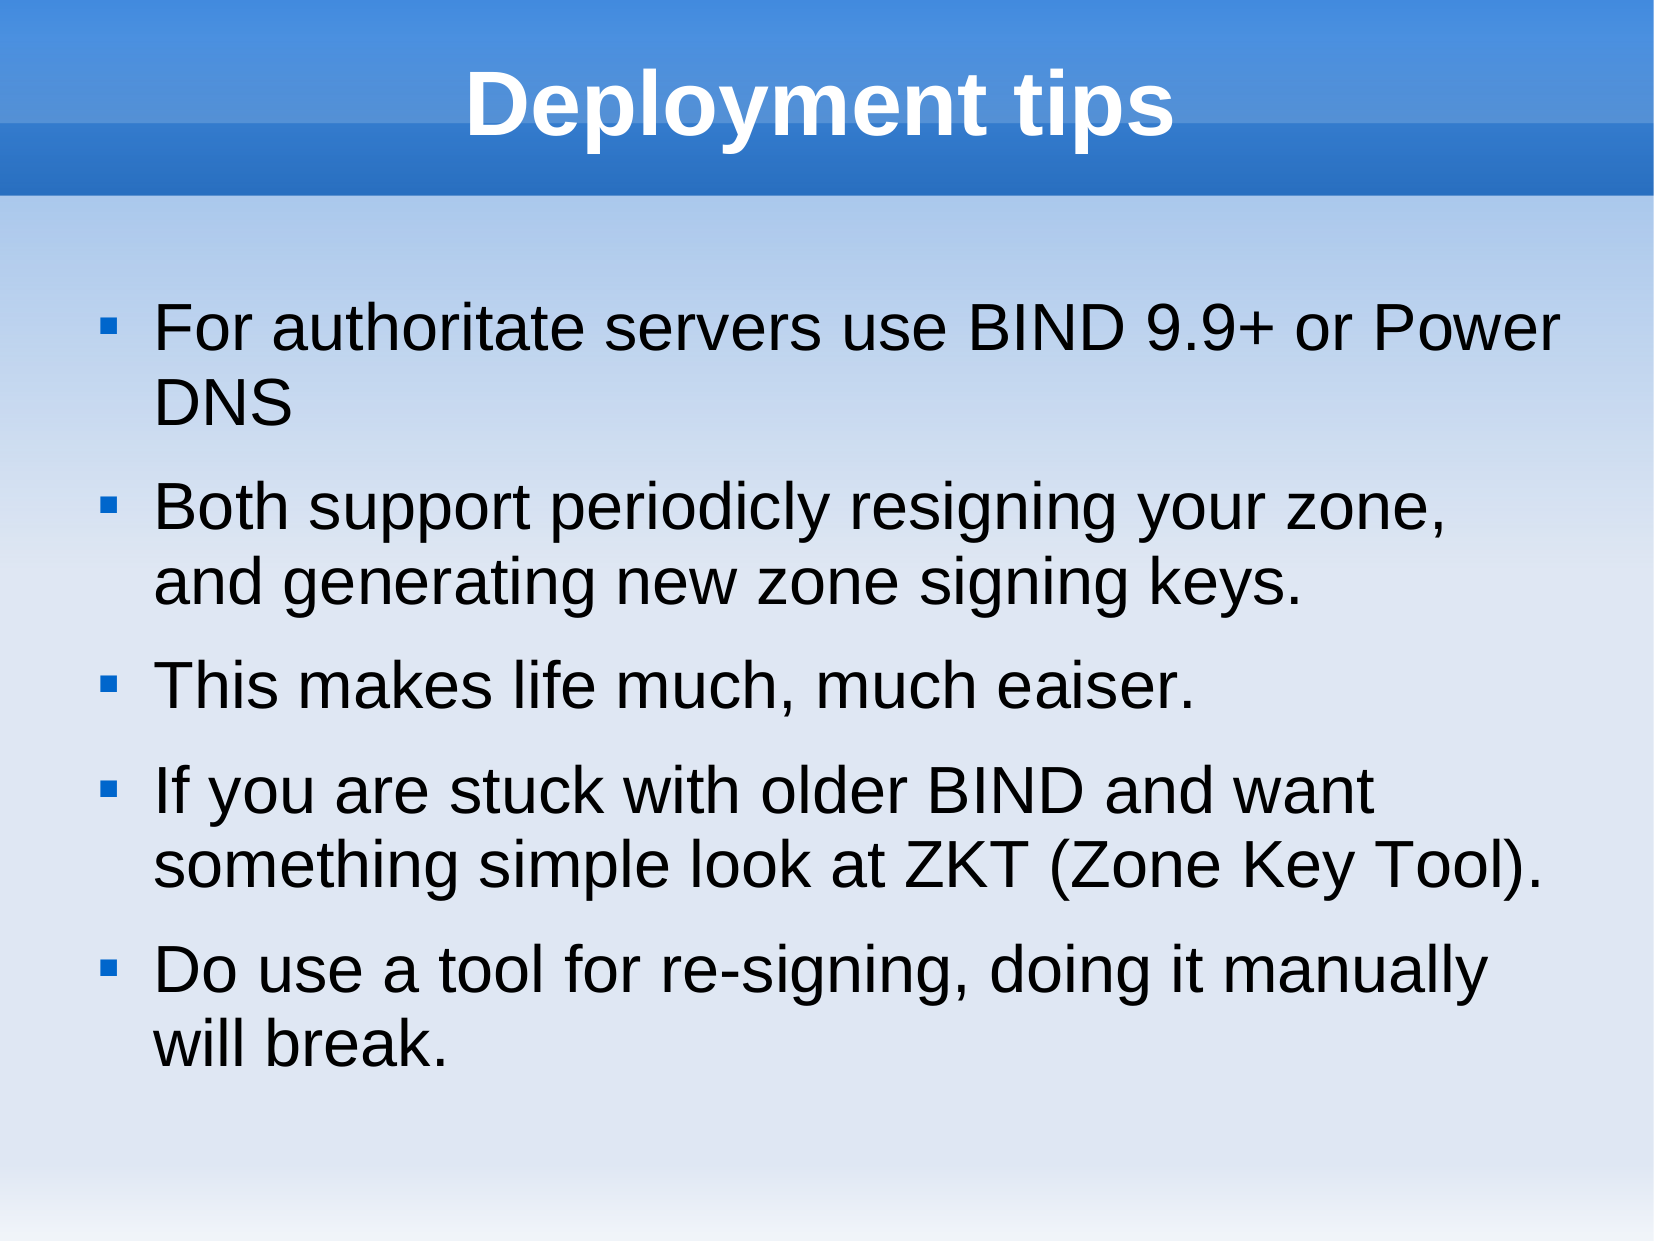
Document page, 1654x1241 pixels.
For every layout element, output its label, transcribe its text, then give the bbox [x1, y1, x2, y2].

title Deployment tips [76, 0, 1565, 208]
list For authoritate servers use BIND 9.9+ or Power DNS Both support periodicly resigning your zone, and generating new zone signing keys. This makes life much, much eaiser. If you are stuck with older BIND and want something simple look at ZKT (Zone Key Tool). Do use a tool for re-signing, doing it manually will break. [82, 290, 1571, 1109]
picture [0, 0, 1654, 1241]
